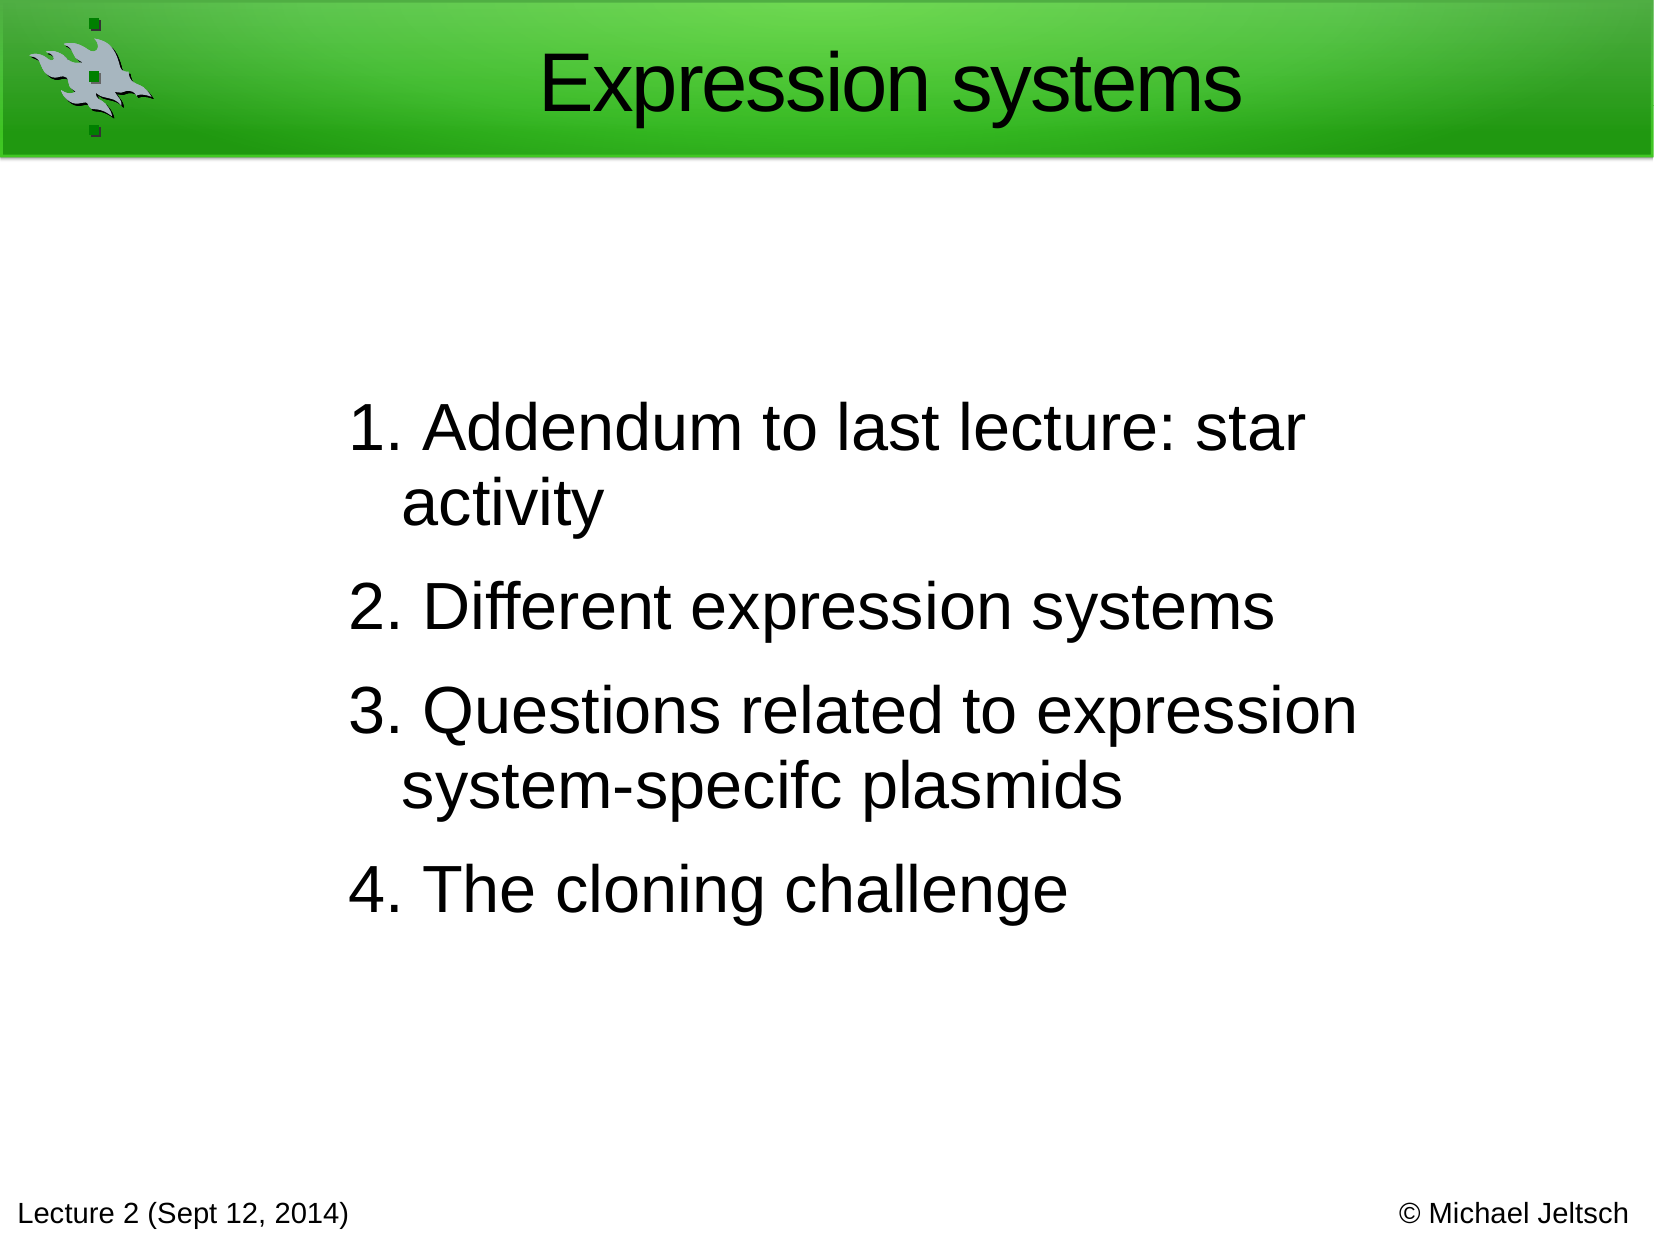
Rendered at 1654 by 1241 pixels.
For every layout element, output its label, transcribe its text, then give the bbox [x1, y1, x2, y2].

list Addendum to last lecture: star activity Different expression systems Questions related to expression system-specifc plasmids The cloning challenge [330, 389, 1371, 1109]
title Expression systems [330, 11, 1453, 154]
